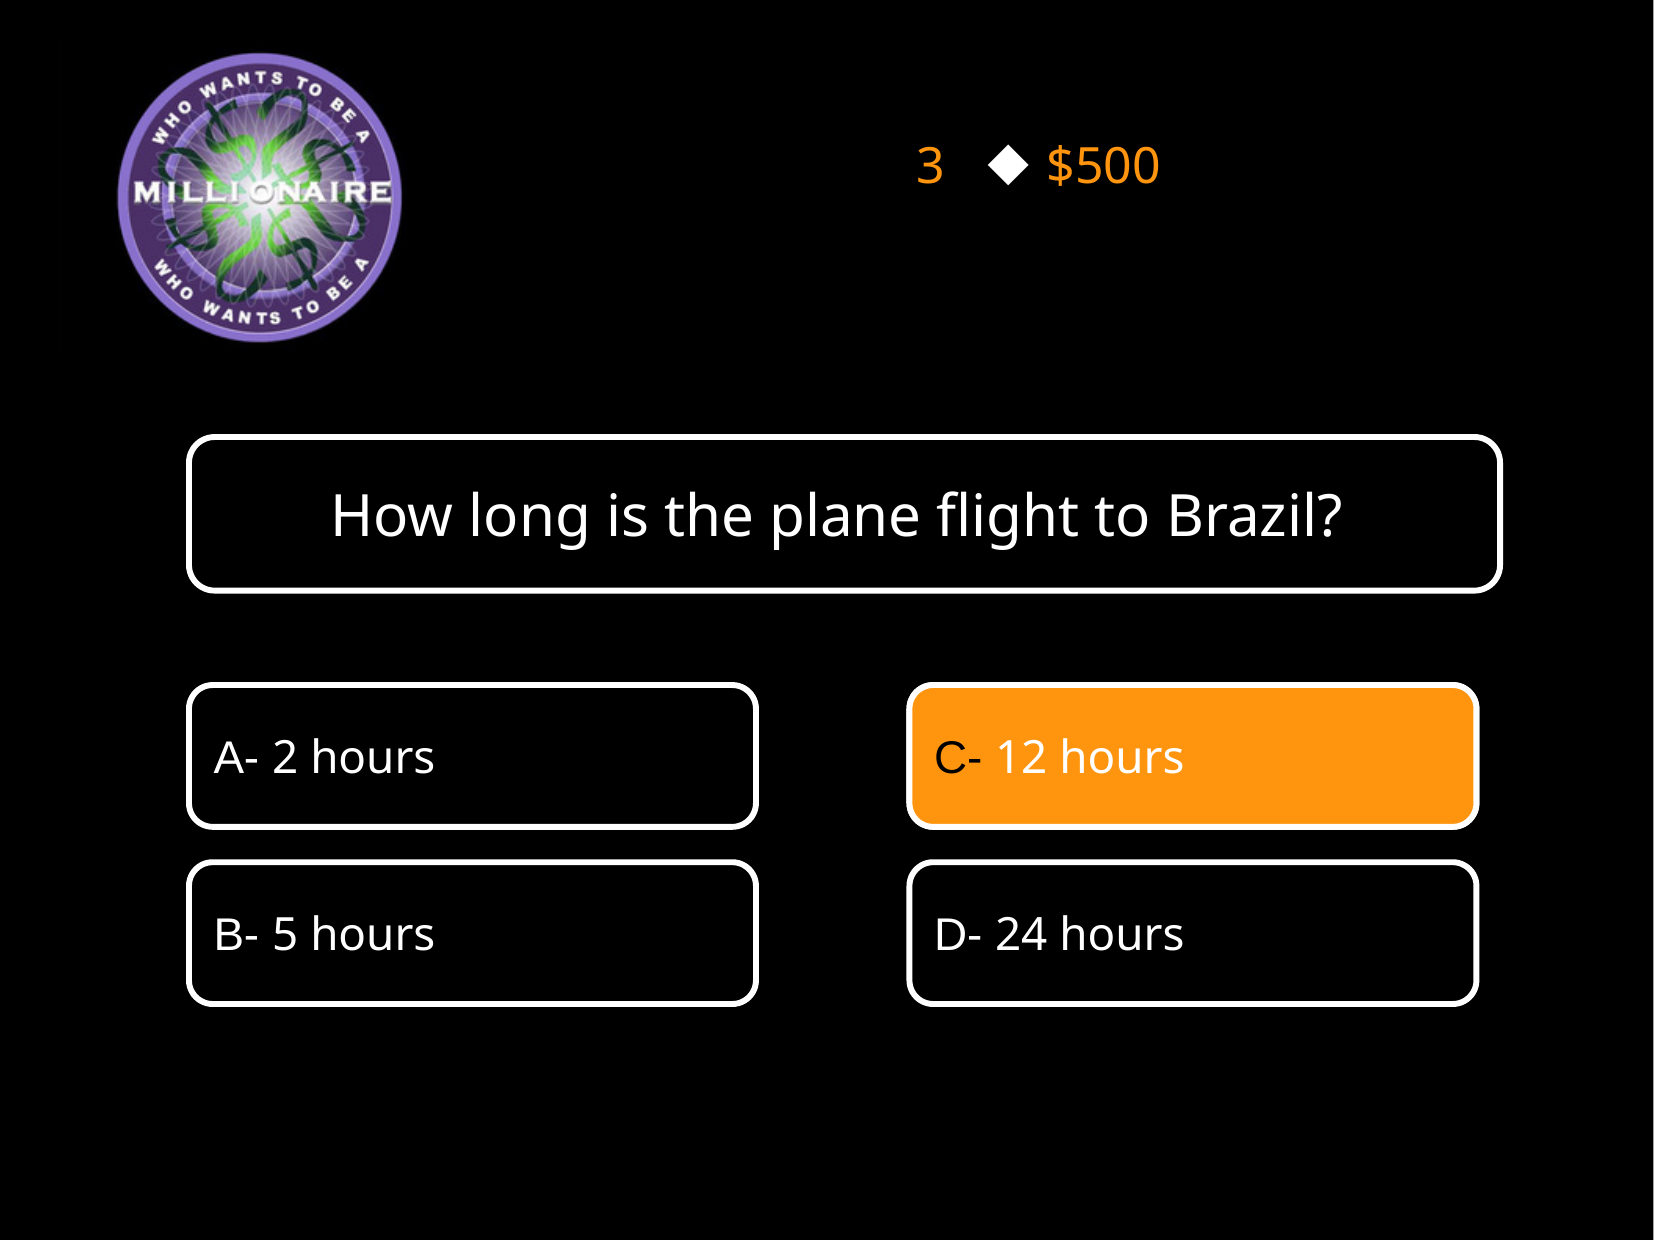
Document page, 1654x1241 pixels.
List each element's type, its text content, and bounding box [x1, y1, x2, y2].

text_box D- 24 hours [909, 862, 1477, 1004]
picture [59, 41, 477, 355]
text_box A- 2 hours [188, 685, 756, 827]
text_box 3  $500 [774, 129, 1458, 237]
text_box B- 5 hours [188, 862, 756, 1004]
text_box How long is the plane flight to Brazil? [188, 437, 1501, 591]
text_box C- 12 hours [909, 685, 1477, 827]
